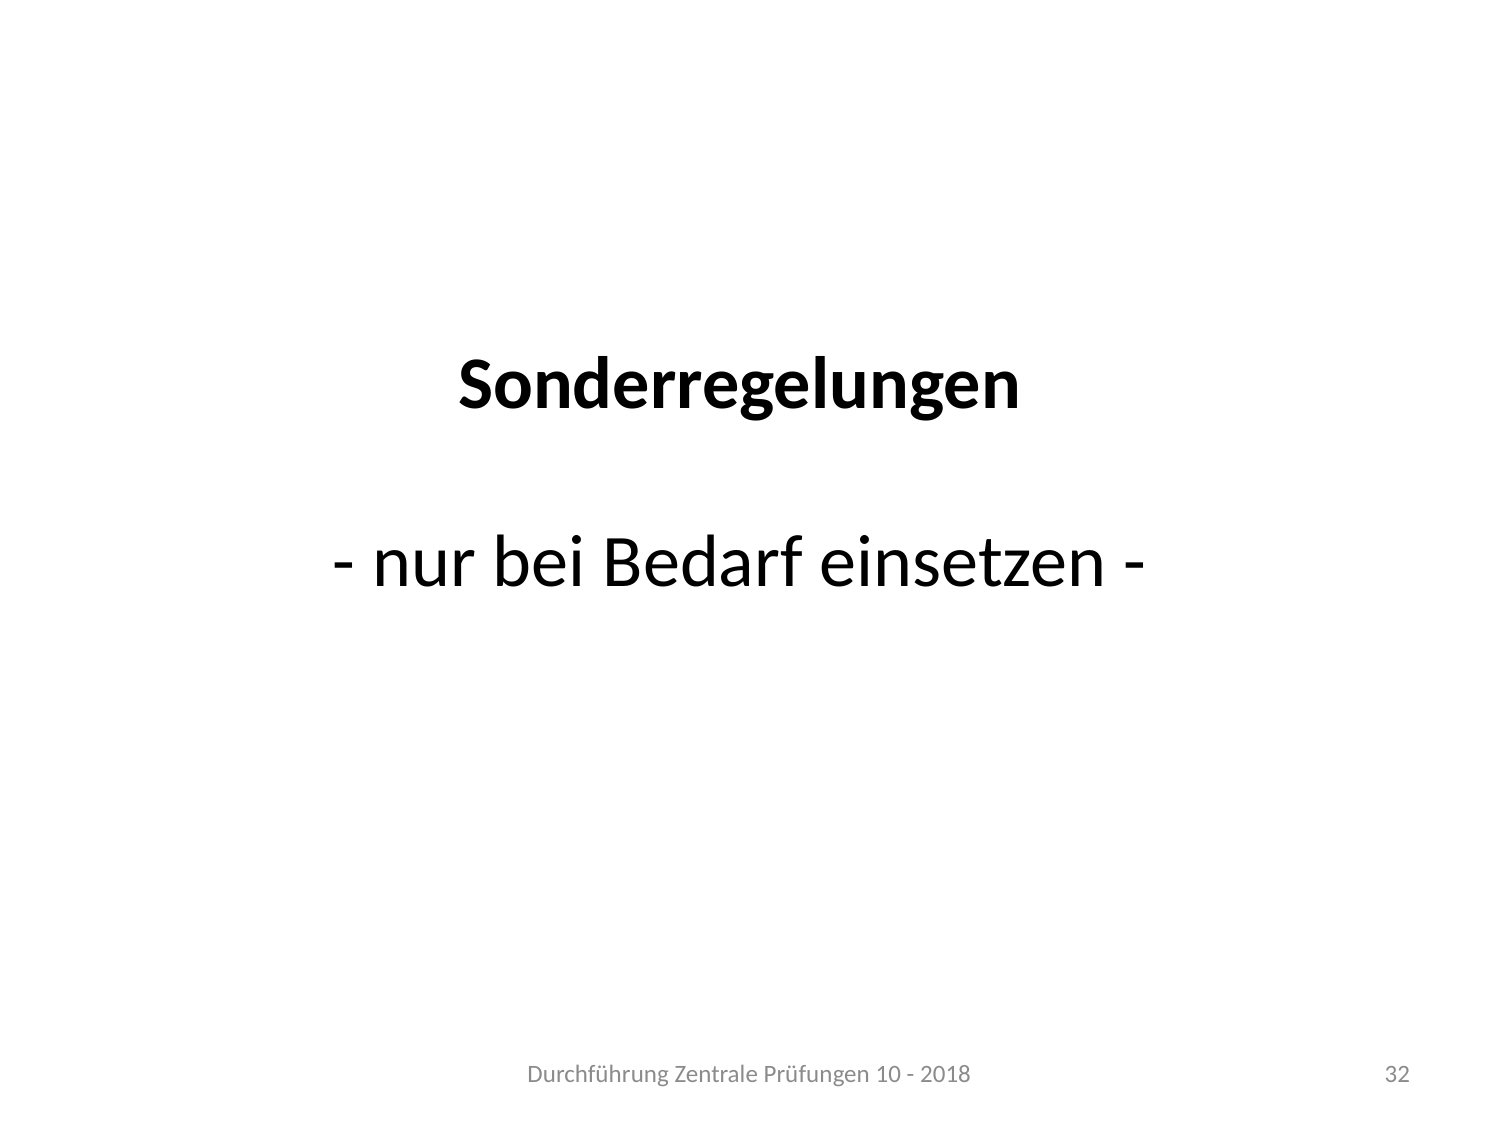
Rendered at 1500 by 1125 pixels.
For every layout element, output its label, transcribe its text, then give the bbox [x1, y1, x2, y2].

slide_number <Foliennummer> [1074, 1042, 1425, 1103]
footer Durchführung Zentrale Prüfungen 10 - 2018 [512, 1042, 988, 1103]
title Sonderregelungen - nur bei Bedarf einsetzen - [64, 326, 1415, 610]
